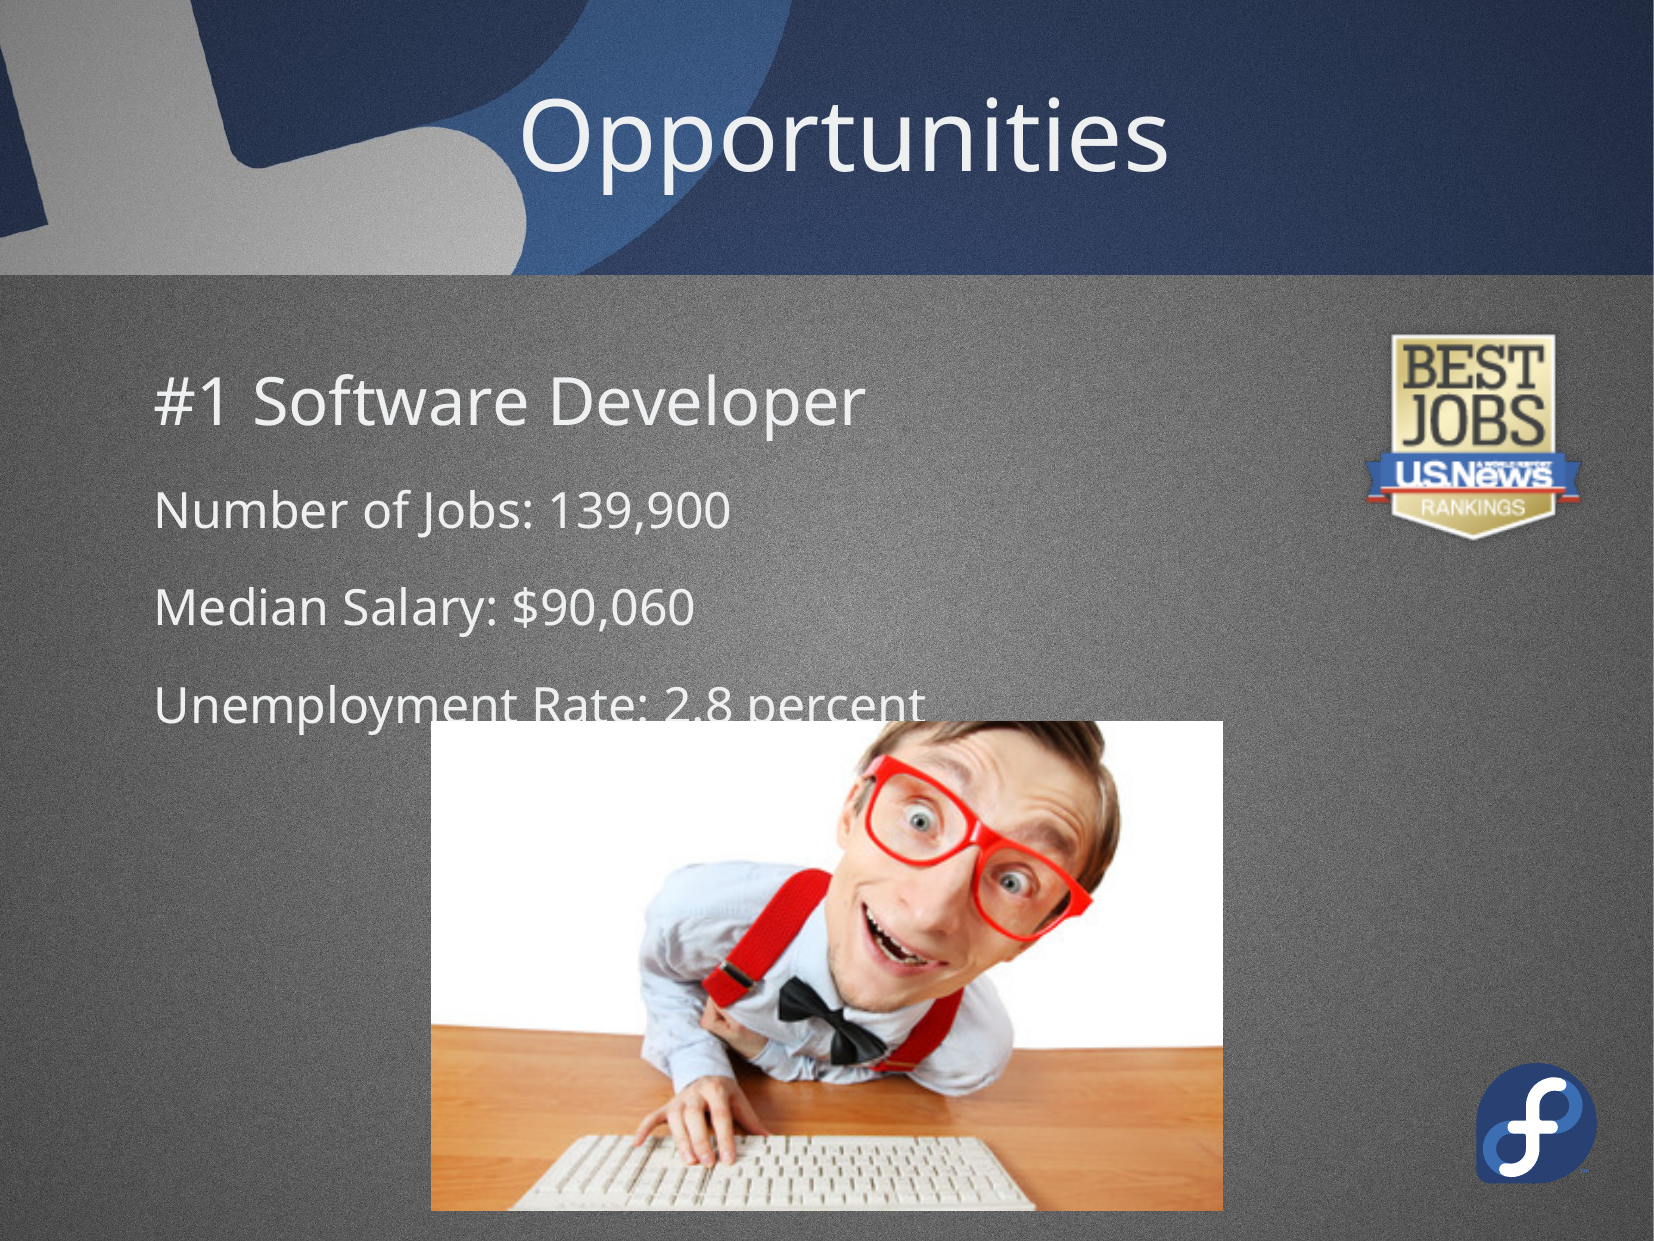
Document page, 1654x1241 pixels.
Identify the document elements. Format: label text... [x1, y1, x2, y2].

list #1 Software Developer Number of Jobs: 139,900 Median Salary: $90,060 Unemployment Rate: 2.8 percent [82, 354, 1560, 1063]
picture [0, 0, 1654, 1241]
title Opportunities [88, 29, 1565, 237]
